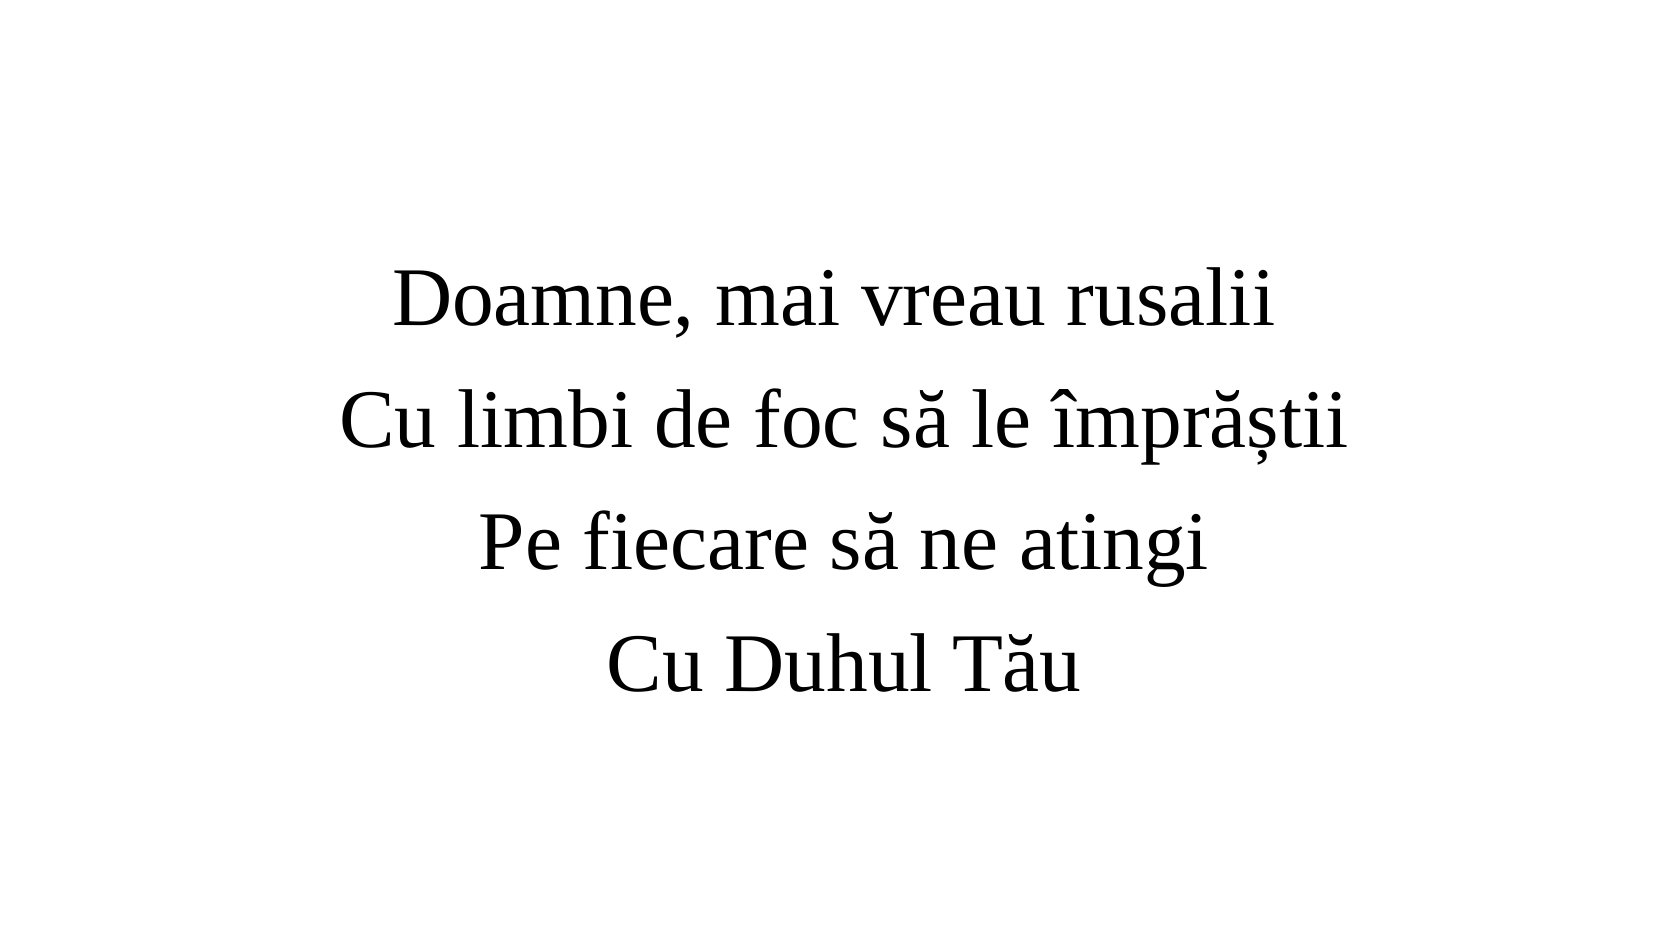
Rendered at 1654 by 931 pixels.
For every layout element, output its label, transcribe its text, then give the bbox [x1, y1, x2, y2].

subtitle Doamne, mai vreau rusalii Cu limbi de foc să le împrăștii Pe fiecare să ne atingi Cu Duhul Tău [153, 238, 1536, 713]
